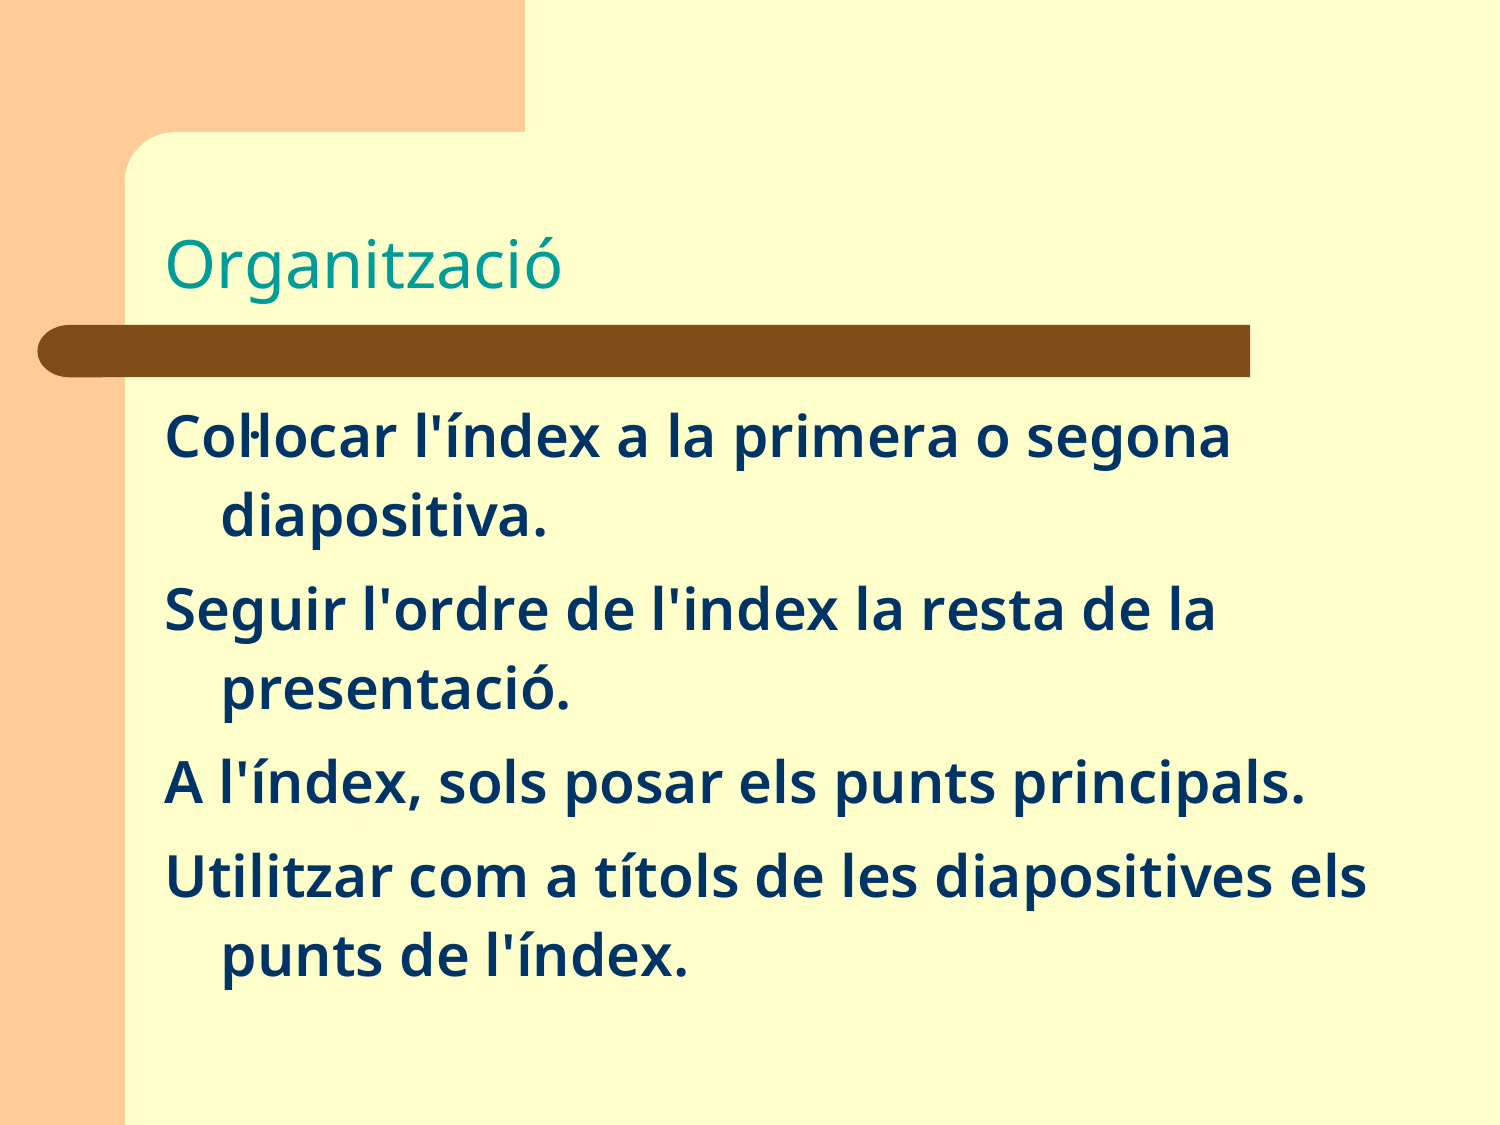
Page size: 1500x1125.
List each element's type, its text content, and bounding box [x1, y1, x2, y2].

title Organització [149, 124, 1463, 313]
list Col·locar l'índex a la primera o segona diapositiva. Seguir l'ordre de l'index la resta de la presentació. A l'índex, sols posar els punts principals. Utilitzar com a títols de les diapositives els punts de l'índex. [149, 387, 1463, 1000]
